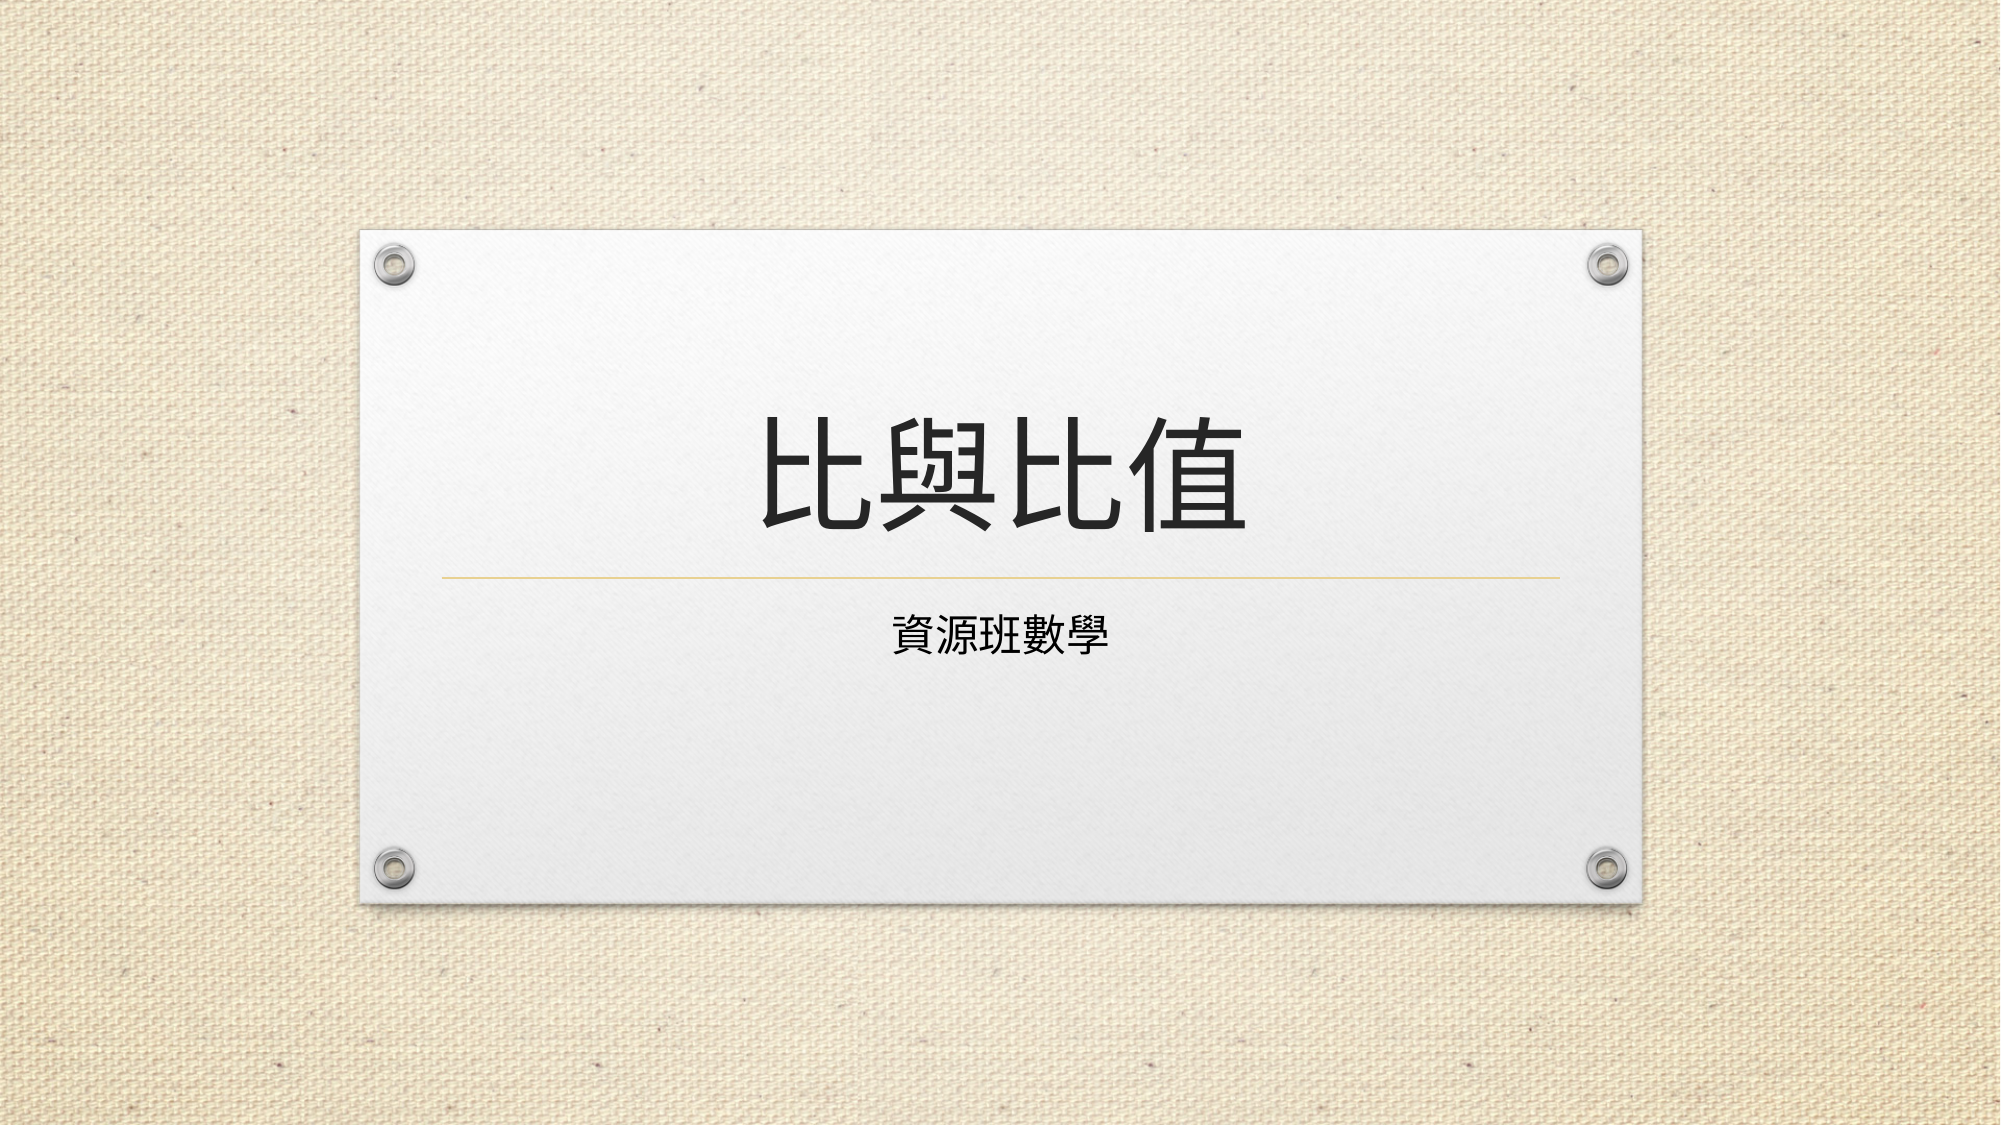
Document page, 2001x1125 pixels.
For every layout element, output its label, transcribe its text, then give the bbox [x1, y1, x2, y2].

title 比與比值 [441, 307, 1560, 556]
subtitle 資源班數學 [441, 600, 1560, 817]
